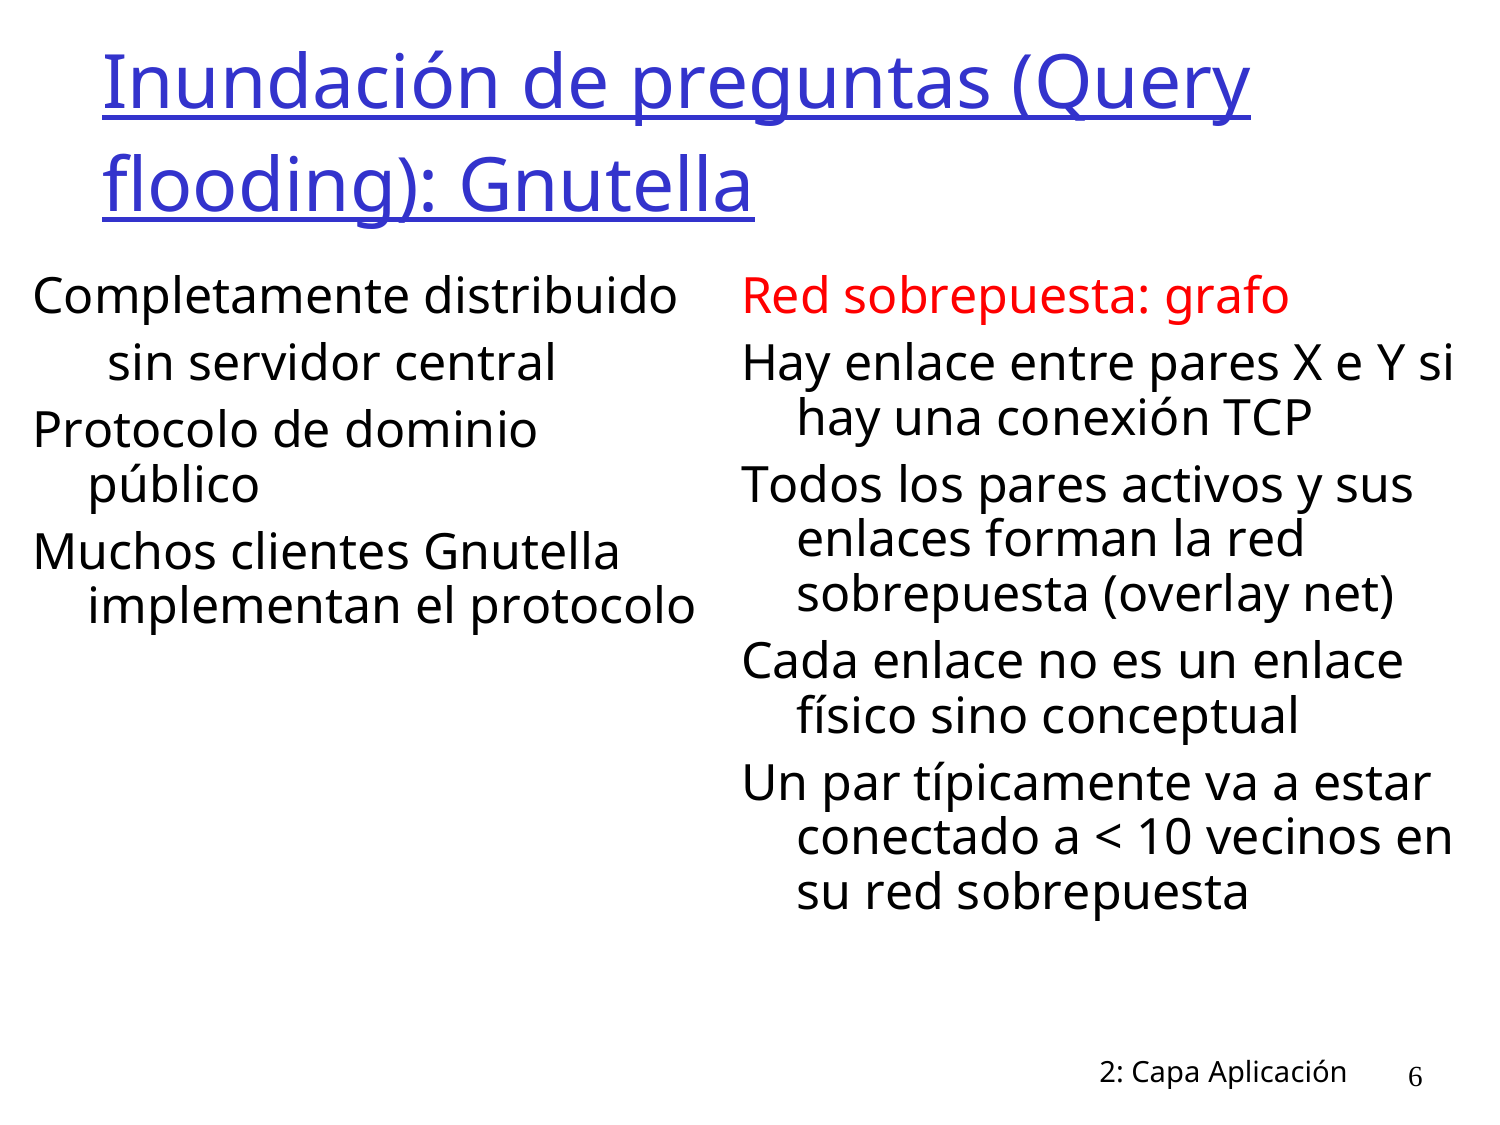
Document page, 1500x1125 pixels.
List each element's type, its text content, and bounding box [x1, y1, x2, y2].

title Inundación de preguntas (Query flooding): Gnutella [87, 18, 1363, 244]
list Red sobrepuesta: grafo Hay enlace entre pares X e Y si hay una conexión TCP Todos los pares activos y sus enlaces forman la red sobrepuesta (overlay net)‏ Cada enlace no es un enlace físico sino conceptual Un par típicamente va a estar conectado a < 10 vecinos en su red sobrepuesta [726, 262, 1471, 1025]
list Completamente distribuido sin servidor central Protocolo de dominio público Muchos clientes Gnutella implementan el protocolo [17, 262, 726, 1025]
